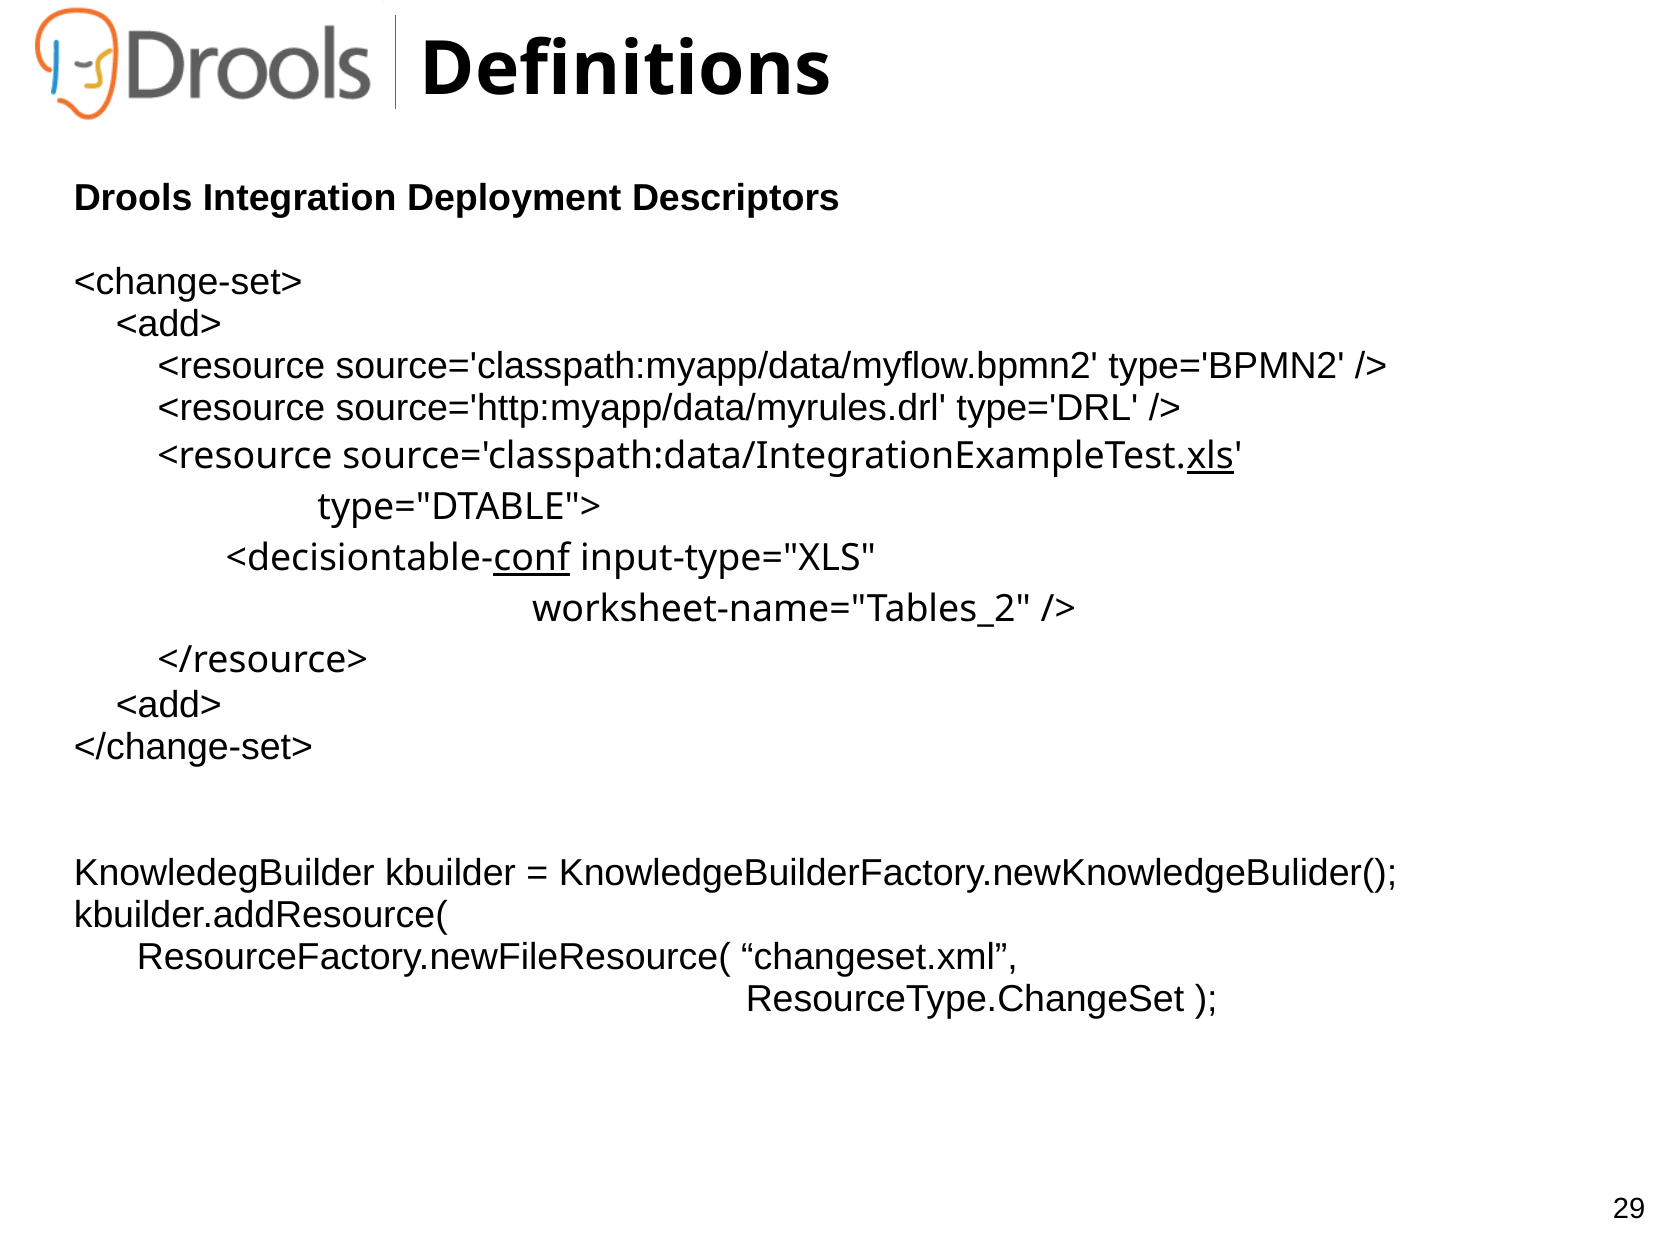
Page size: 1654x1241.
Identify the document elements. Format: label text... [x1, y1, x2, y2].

picture [29, 0, 384, 126]
text_box Drools Integration Deployment Descriptors <change-set> <add> <resource source='classpath:myapp/data/myflow.bpmn2' type='BPMN2' /> <resource source='http:myapp/data/myrules.drl' type='DRL' /> <resource source='classpath:data/IntegrationExampleTest.xls' type="DTABLE"> <decisiontable-conf input-type="XLS" worksheet-name="Tables_2" /> </resource> <add> </change-set> KnowledegBuilder kbuilder = KnowledgeBuilderFactory.newKnowledgeBulider(); kbuilder.addResource( ResourceFactory.newFileResource( “changeset.xml”, ResourceType.ChangeSet ); [59, 169, 1536, 1034]
title Definitions [419, 12, 1630, 118]
